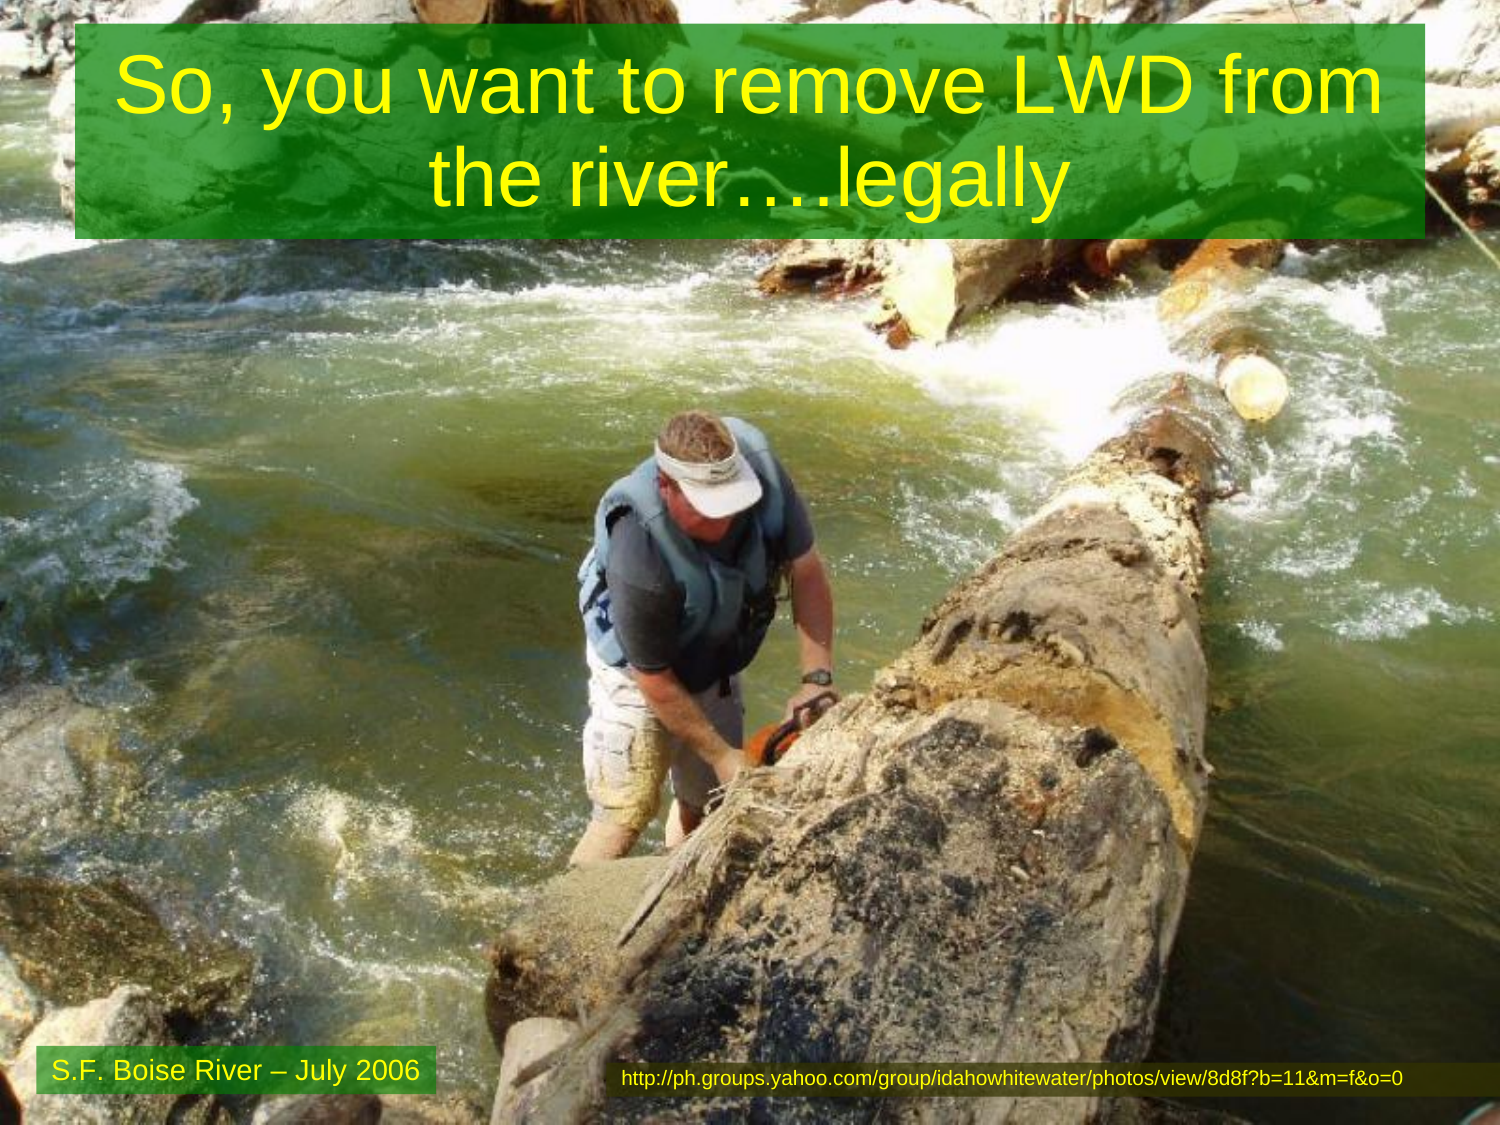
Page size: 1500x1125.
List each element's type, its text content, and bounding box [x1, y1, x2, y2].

picture [0, 0, 1500, 1125]
text_box S.F. Boise River – July 2006 [36, 1045, 437, 1095]
text_box http://ph.groups.yahoo.com/group/idahowhitewater/photos/view/8d8f?b=11&m=f&o=0 [606, 1062, 1500, 1097]
title So, you want to remove LWD from the river….legally [75, 23, 1426, 239]
